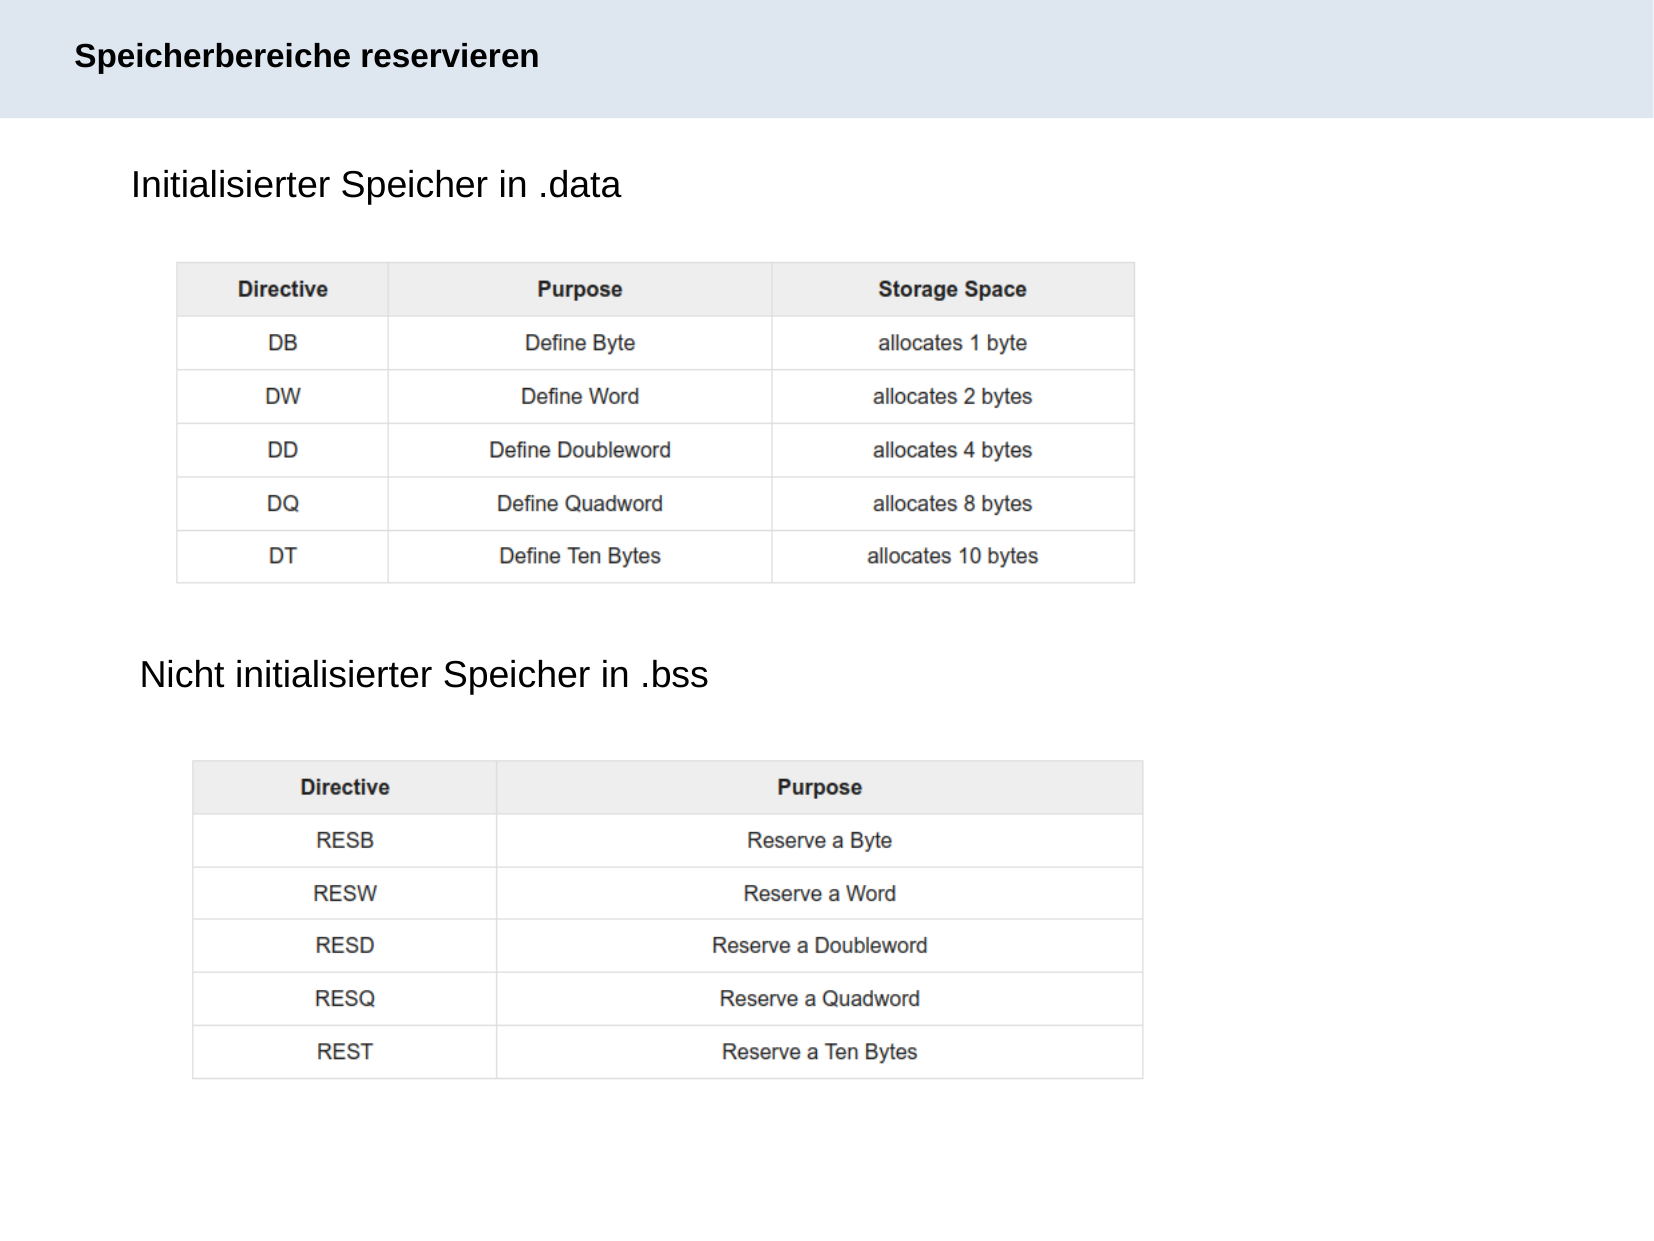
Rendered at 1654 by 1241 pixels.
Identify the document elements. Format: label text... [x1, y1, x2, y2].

text_box Initialisierter Speicher in .data [115, 156, 770, 216]
picture [167, 254, 1142, 593]
text_box Nicht initialisierter Speicher in .bss [124, 646, 778, 706]
text_box Speicherbereiche reservieren [59, 29, 1566, 82]
picture [183, 751, 1153, 1094]
